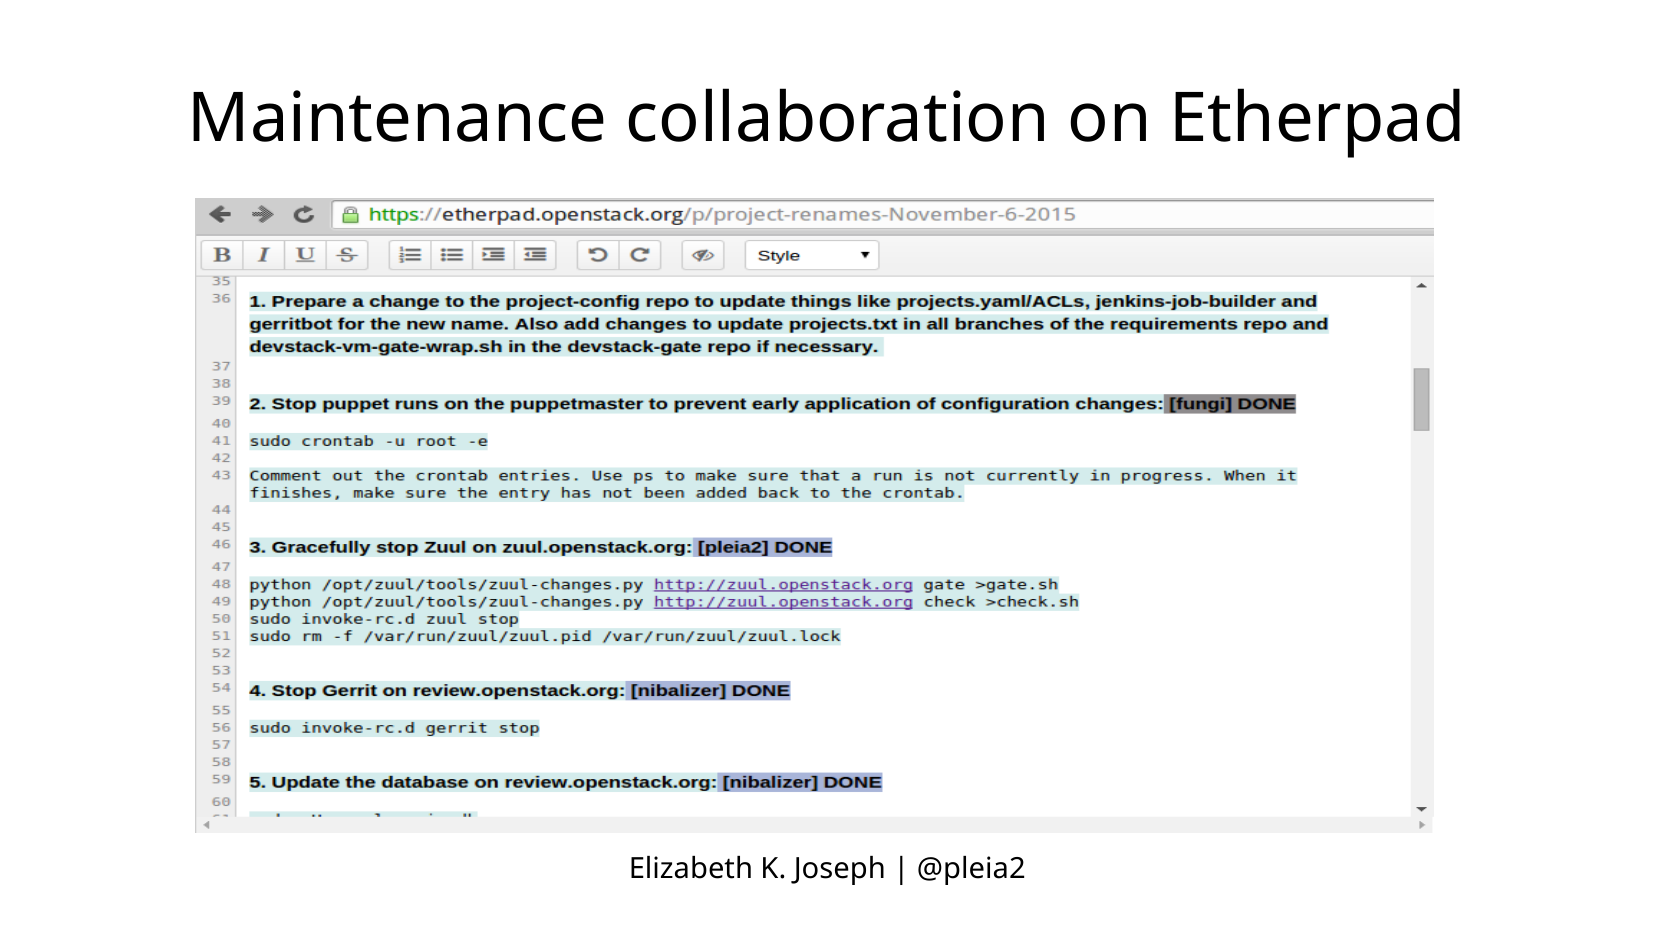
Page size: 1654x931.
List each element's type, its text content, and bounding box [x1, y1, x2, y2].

picture [195, 198, 1434, 833]
title Maintenance collaboration on Etherpad [82, 37, 1571, 193]
